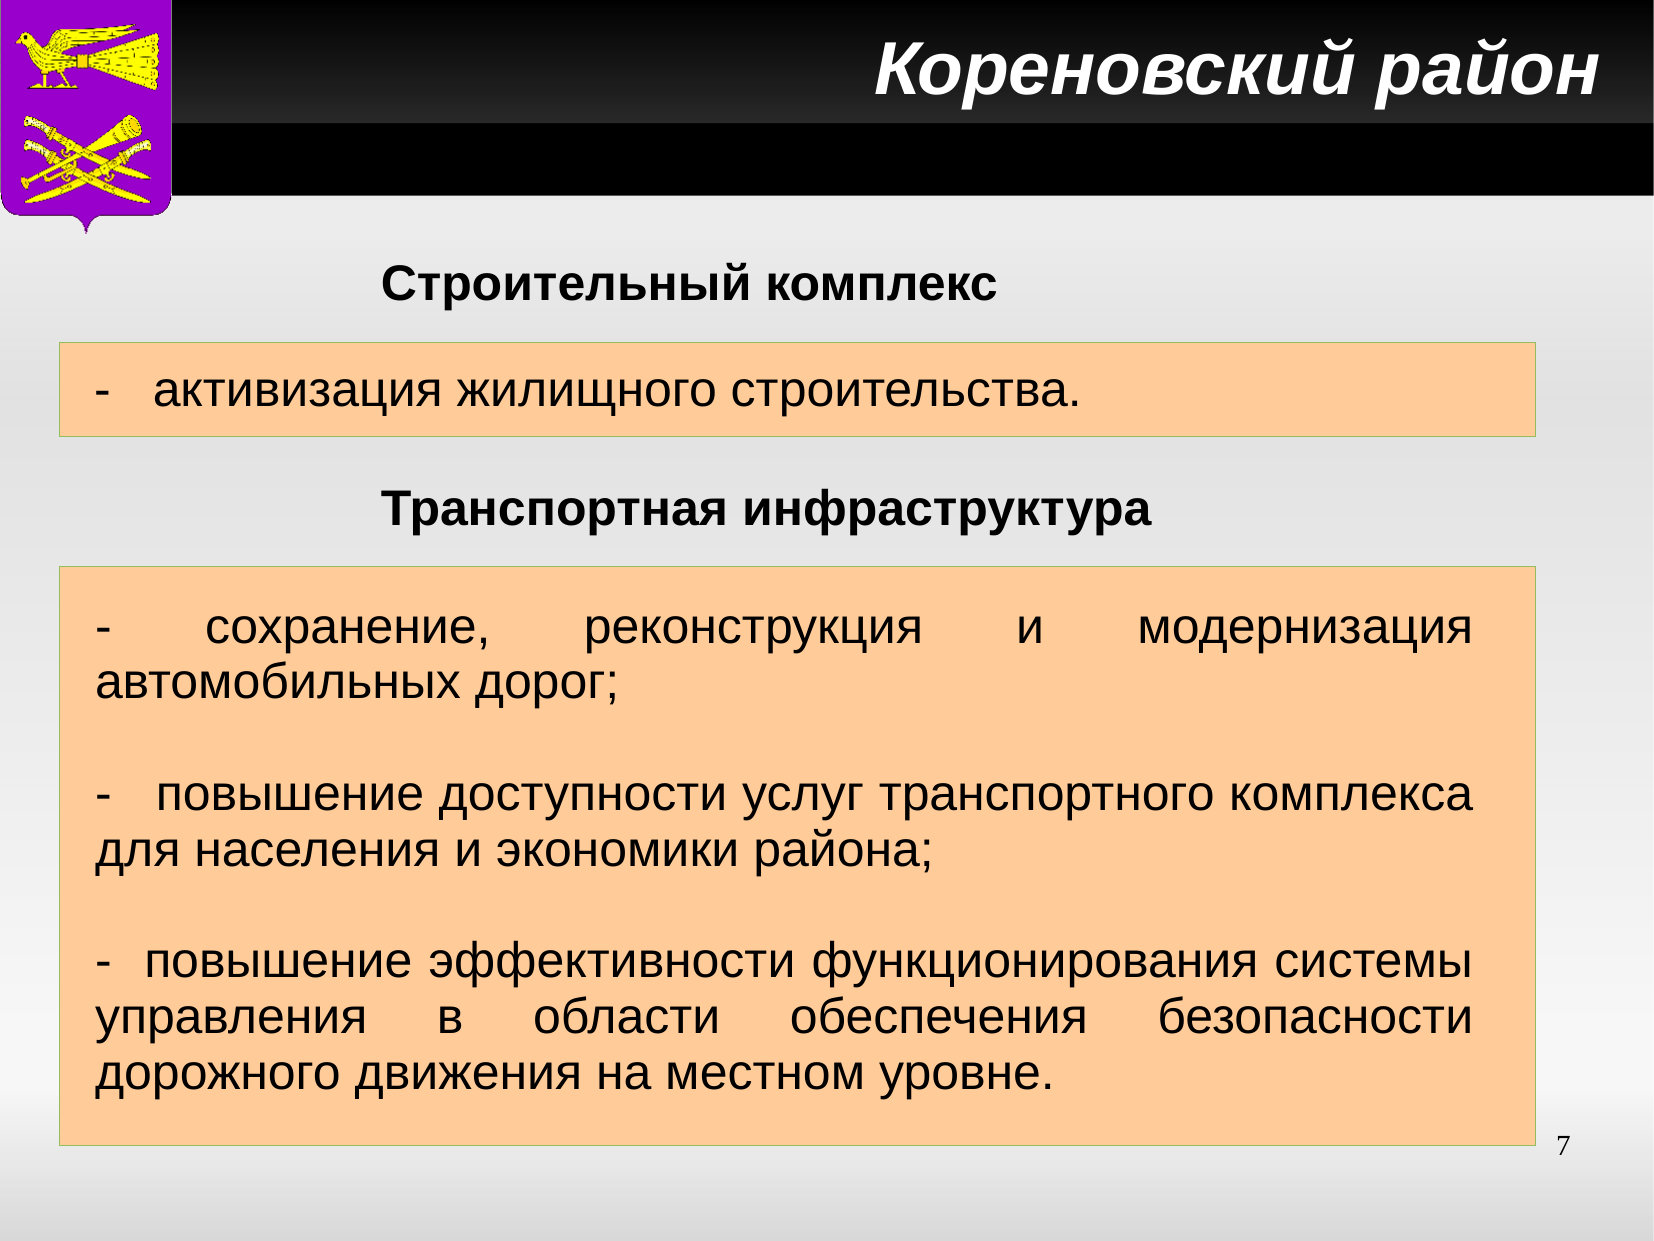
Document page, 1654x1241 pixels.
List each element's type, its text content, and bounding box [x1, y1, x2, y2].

text_box [59, 342, 1536, 437]
picture [0, 0, 1654, 1241]
text_box - активизация жилищного строительства. [79, 354, 1488, 473]
text_box [59, 566, 1536, 1146]
text_box Транспортная инфраструктура [366, 472, 1170, 544]
text_box Строительный комплекс [366, 248, 1170, 319]
text_box Кореновский район [797, 19, 1617, 119]
text_box - сохранение, реконструкция и модернизация автомобильных дорог; - повышение доступности услуг транспортного комплекса для населения и экономики района; - повышение эффективности функционирования системы управления в области обеспечения безопасности дорожного движения на местном уровне. [80, 590, 1489, 1241]
